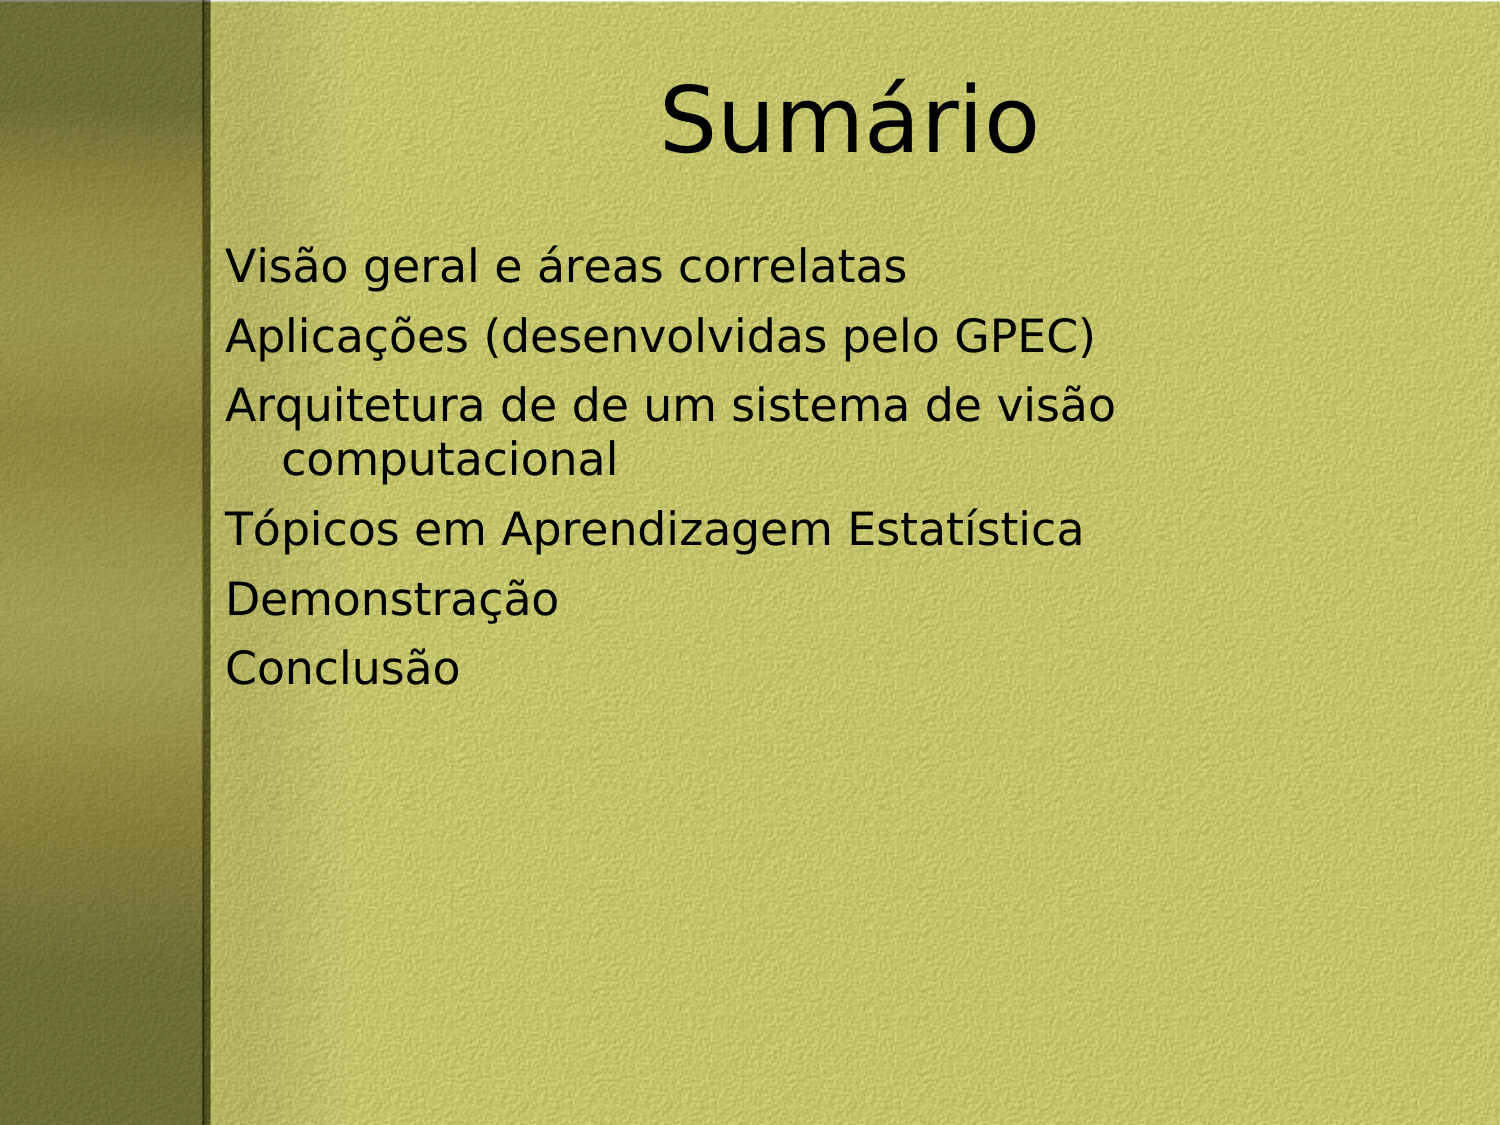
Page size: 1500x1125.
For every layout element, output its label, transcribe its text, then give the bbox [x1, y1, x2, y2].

list Visão geral e áreas correlatas Aplicações (desenvolvidas pelo GPEC) Arquitetura de de um sistema de visão computacional Tópicos em Aprendizagem Estatística Demonstração Conclusão [224, 239, 1463, 965]
title Sumário [237, 27, 1463, 215]
picture [0, 0, 1500, 1125]
